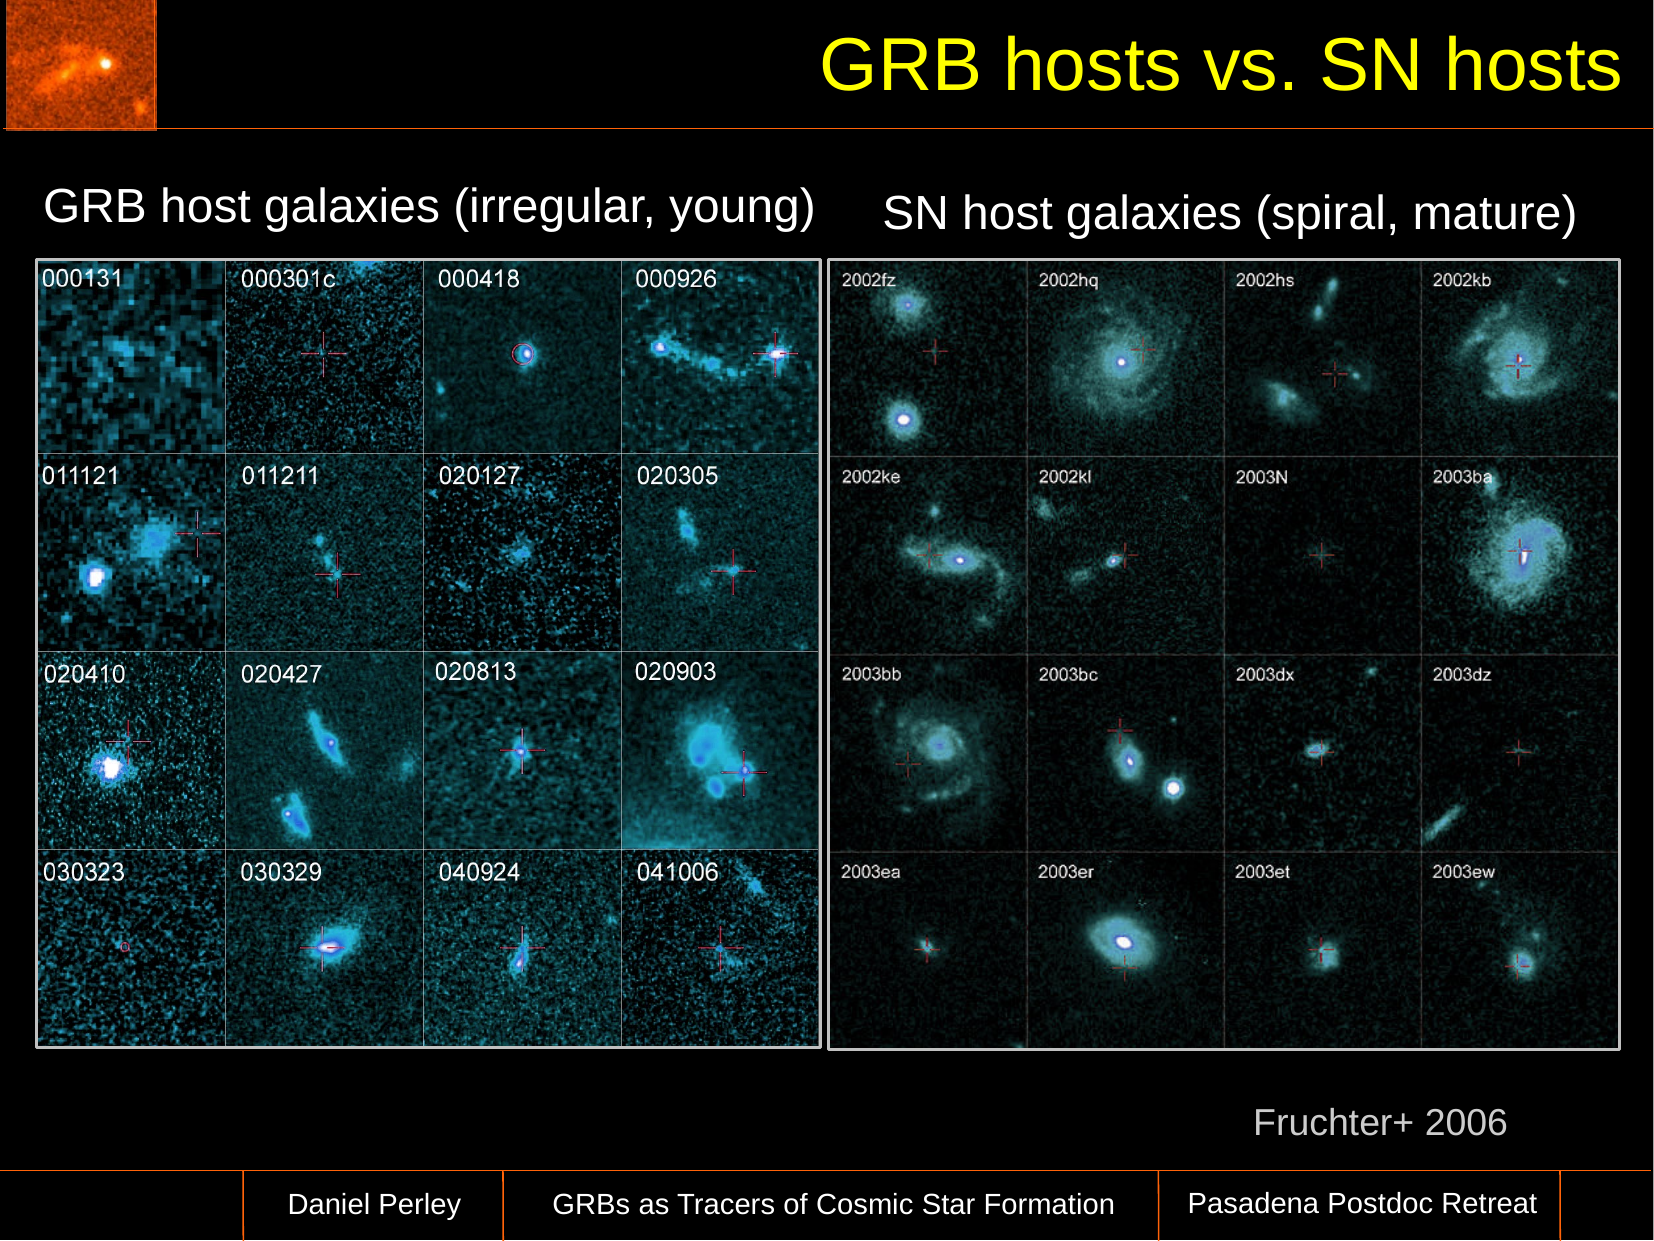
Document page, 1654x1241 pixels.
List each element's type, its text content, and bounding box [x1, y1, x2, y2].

text_box GRB host galaxies (irregular, young) [17, 171, 843, 241]
picture [7, 0, 154, 128]
picture [830, 260, 1618, 1049]
title GRB hosts vs. SN hosts [187, 21, 1624, 108]
text_box SN host galaxies (spiral, mature) [836, 178, 1625, 247]
text_box Fruchter+ 2006 [1238, 1093, 1651, 1161]
picture [37, 261, 819, 1047]
